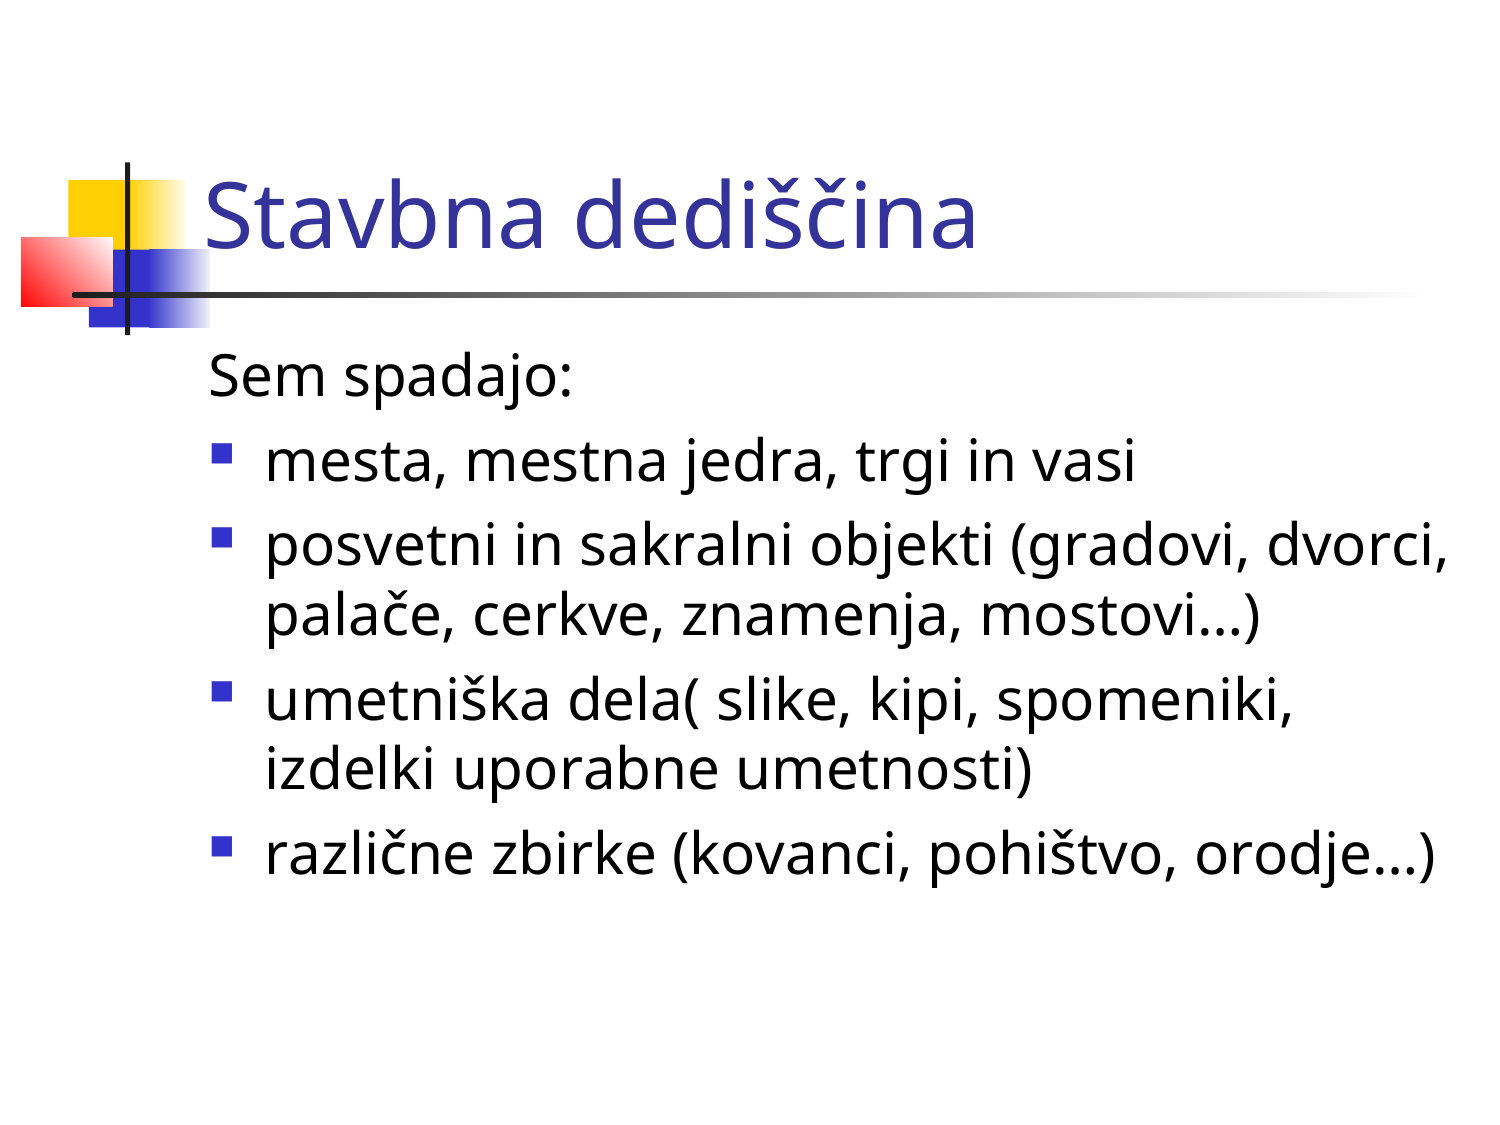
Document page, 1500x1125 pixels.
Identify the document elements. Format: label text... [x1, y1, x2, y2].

list Sem spadajo: mesta, mestna jedra, trgi in vasi posvetni in sakralni objekti (gradovi, dvorci, palače, cerkve, znamenja, mostovi…) umetniška dela( slike, kipi, spomeniki, izdelki uporabne umetnosti) različne zbirke (kovanci, pohištvo, orodje…) [193, 331, 1469, 1007]
title Stavbna dediščina [188, 35, 1468, 276]
